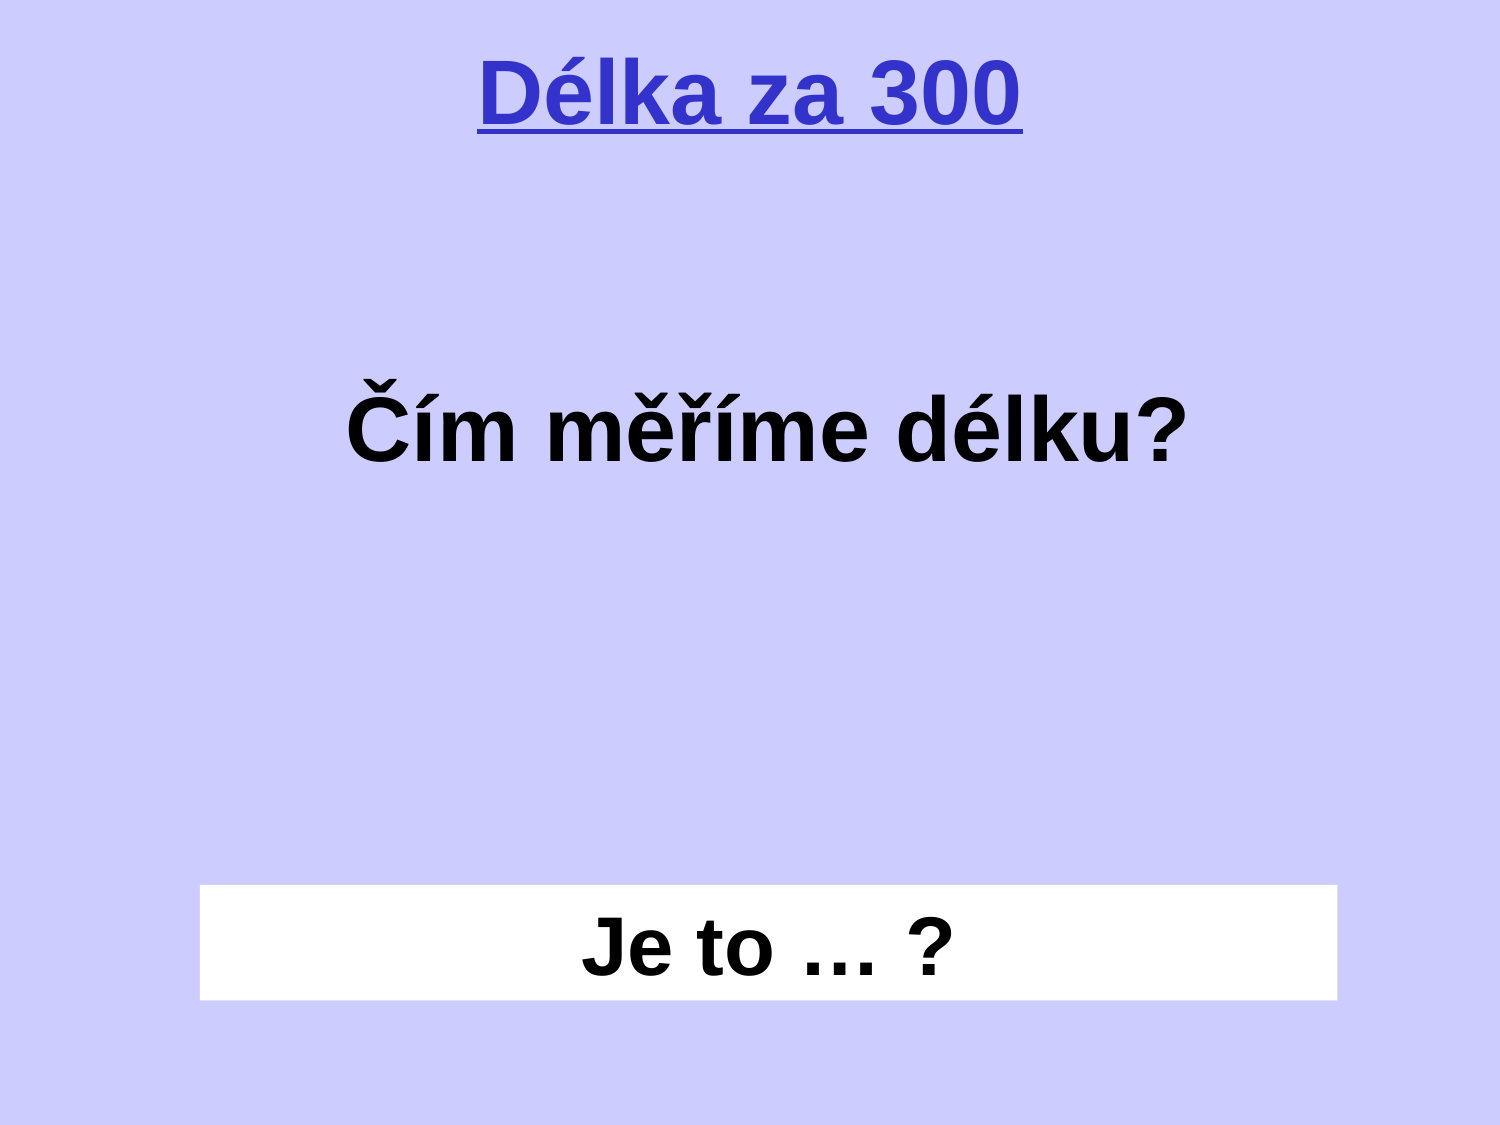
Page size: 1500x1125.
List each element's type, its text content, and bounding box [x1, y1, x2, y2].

text_box Délka za 300 [0, 24, 1500, 151]
text_box Je to … ? [199, 884, 1338, 1001]
text_box Čím měříme délku? [112, 361, 1426, 488]
